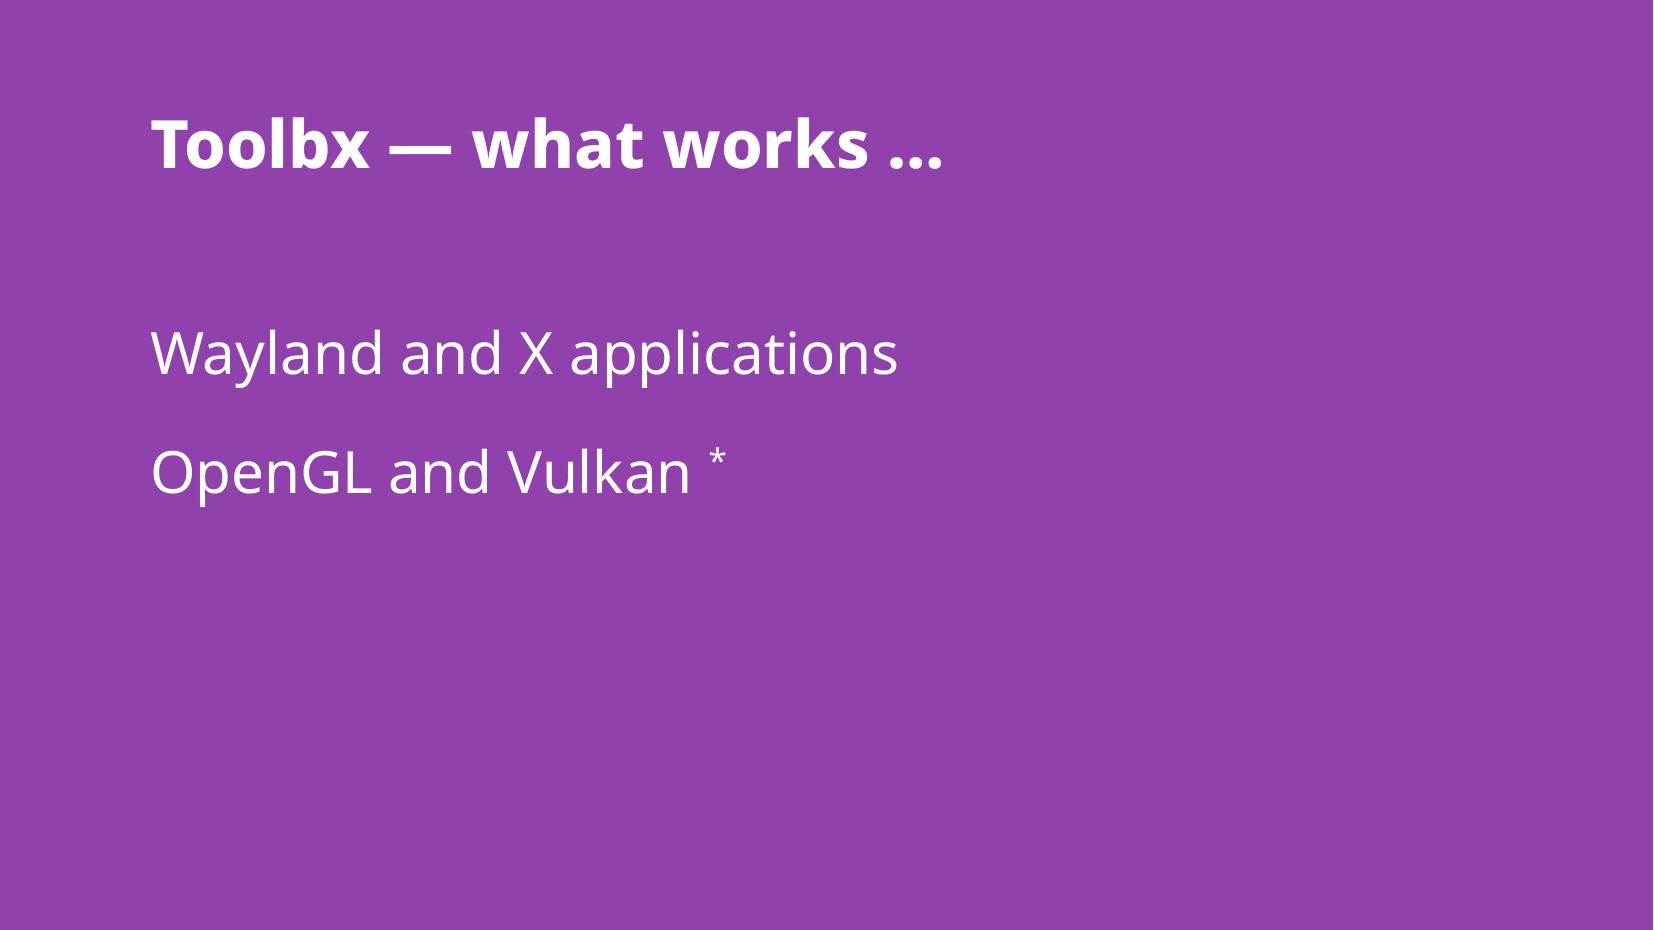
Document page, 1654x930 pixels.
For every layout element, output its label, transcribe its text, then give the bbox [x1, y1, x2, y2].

subtitle Wayland and X applications OpenGL and Vulkan * [150, 272, 1501, 812]
title Toolbx — what works … [150, 107, 1501, 188]
